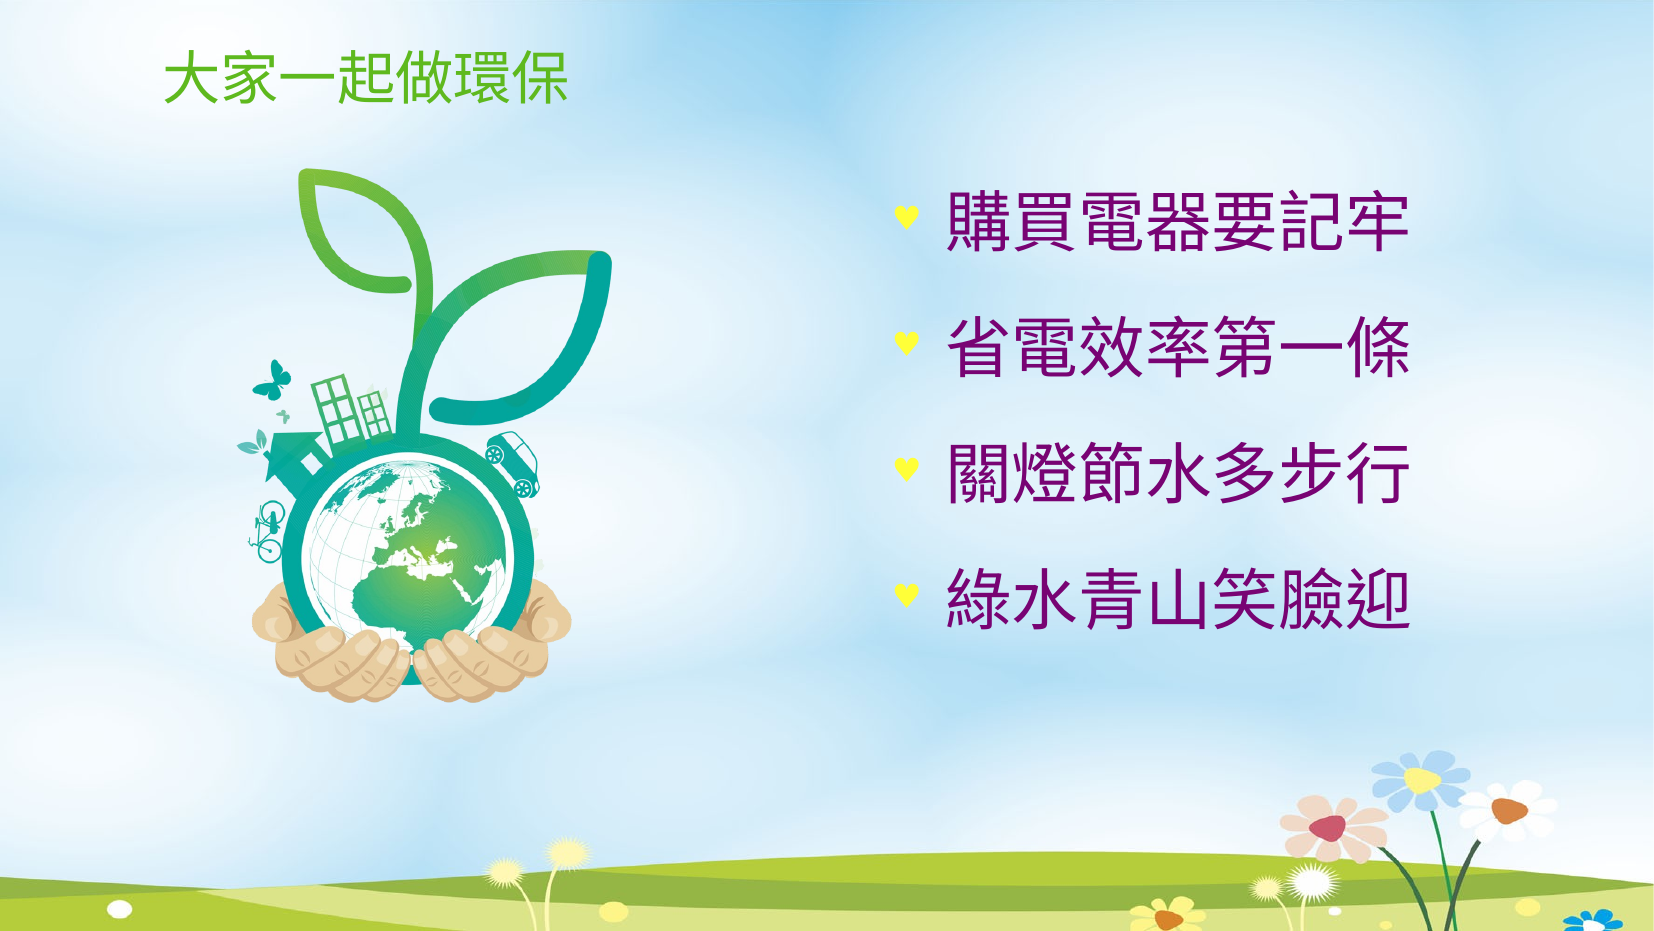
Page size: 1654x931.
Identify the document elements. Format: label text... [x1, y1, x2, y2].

list 購買電器要記牢 省電效率第一條 關燈節水多步行 綠水青山笑臉迎 [874, 169, 1477, 709]
picture [0, 0, 1654, 931]
title 大家一起做環保 [82, 29, 650, 119]
